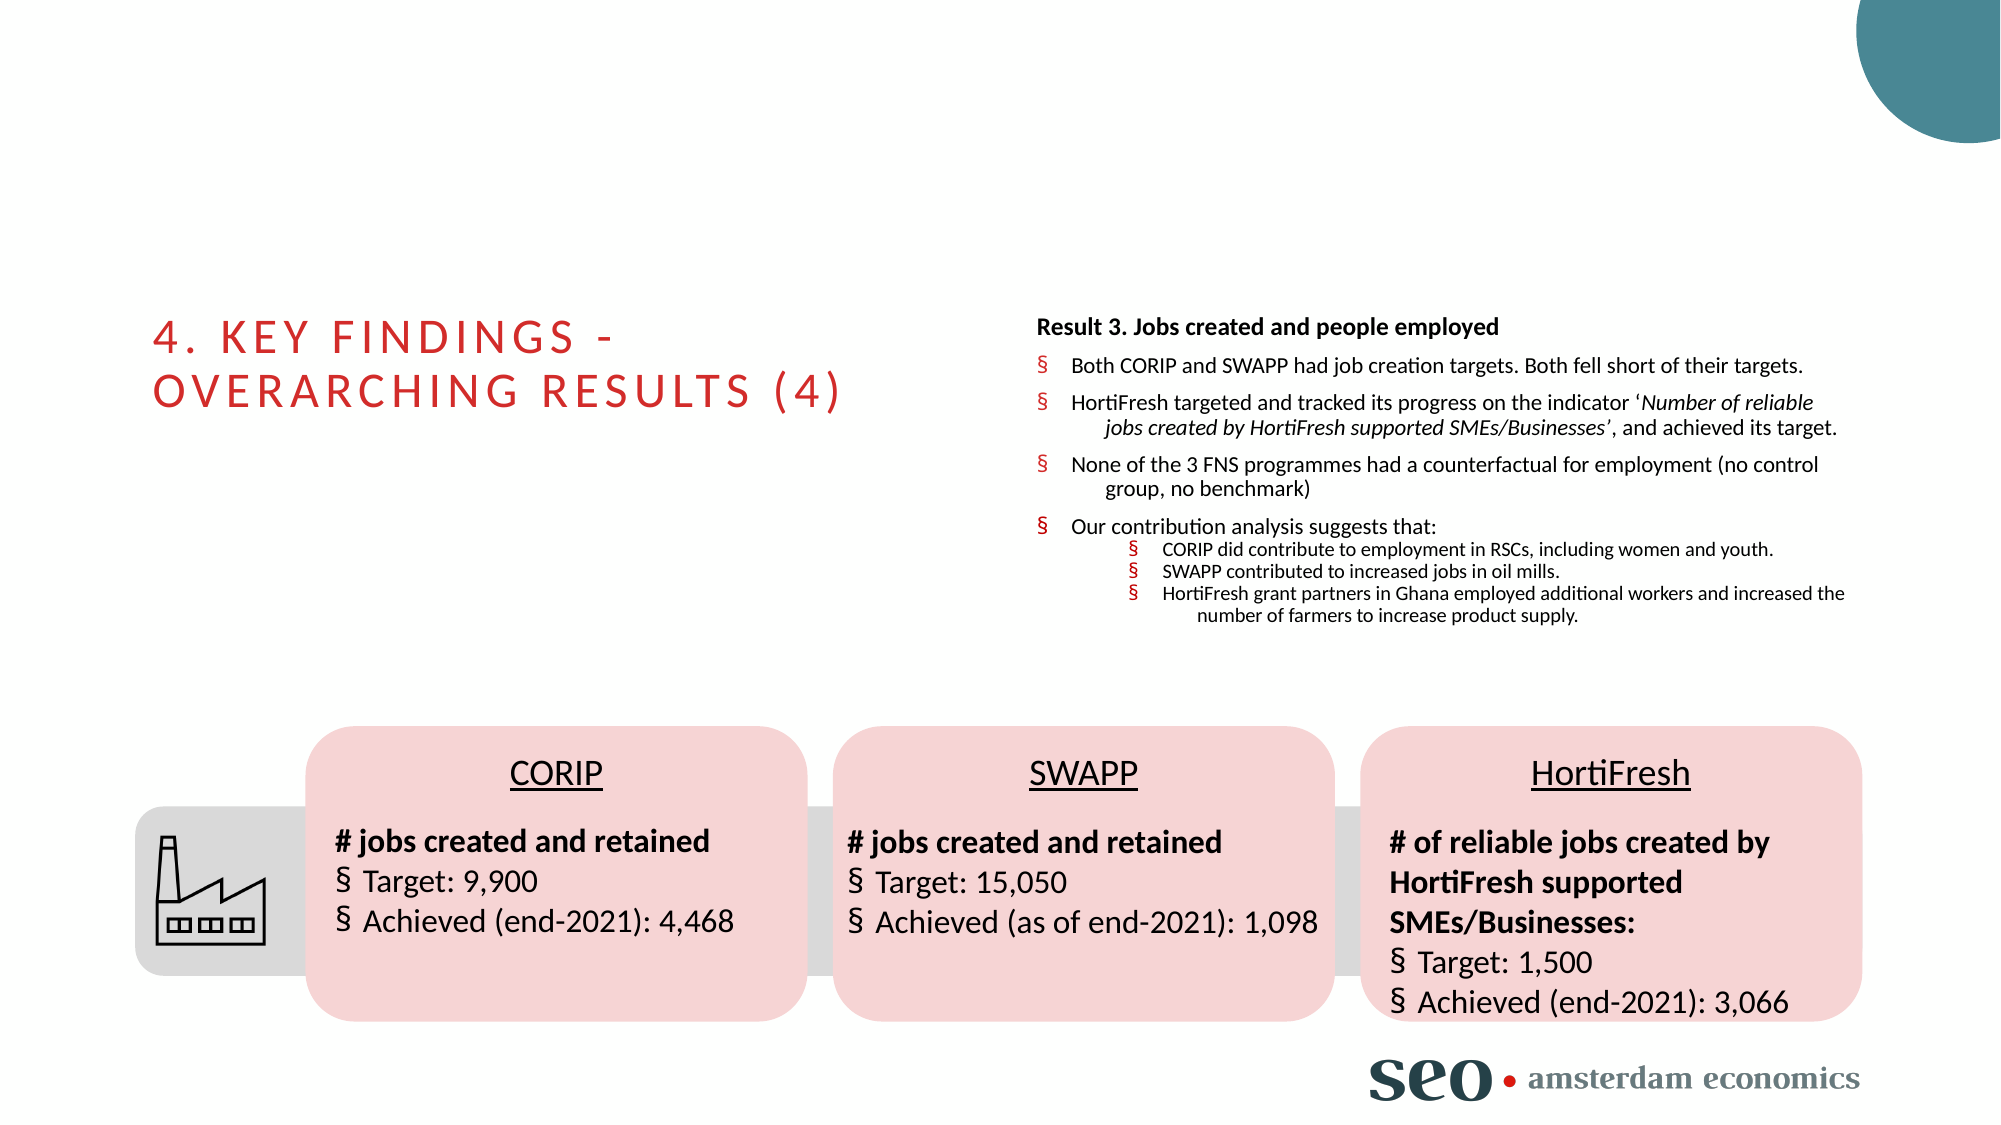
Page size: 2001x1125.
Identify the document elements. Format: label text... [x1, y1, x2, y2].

text_box SWAPP # jobs created and retained Target: 15,050 Achieved (as of end-2021): 1,098 [832, 726, 1335, 1022]
text_box [1335, 806, 1360, 976]
list 4. key findings - Overarching results (4) [137, 101, 1945, 152]
list Result 3. Jobs created and people employed Both CORIP and SWAPP had job creation targets. Both fell short of their targets. HortiFresh targeted and tracked its progress on the indicator ‘Number of reliable jobs created by HortiFresh supported SMEs/Businesses’, and achieved its target. None of the 3 FNS programmes had a counterfactual for employment (no control group, no benchmark) Our contribution analysis suggests that: CORIP did contribute to employment in RSCs, including women and youth. SWAPP contributed to increased jobs in oil mills. HortiFresh grant partners in Ghana employed additional workers and increased the number of farmers to increase product supply. [137, 184, 1864, 1024]
text_box HortiFresh # of reliable jobs created by HortiFresh supported SMEs/Businesses: Target: 1,500 Achieved (end-2021): 3,066 [1360, 726, 1863, 1022]
picture [135, 815, 286, 966]
text_box [142, 806, 305, 976]
text_box [808, 806, 833, 976]
text_box CORIP # jobs created and retained Target: 9,900 Achieved (end-2021): 4,468 [305, 726, 808, 1022]
